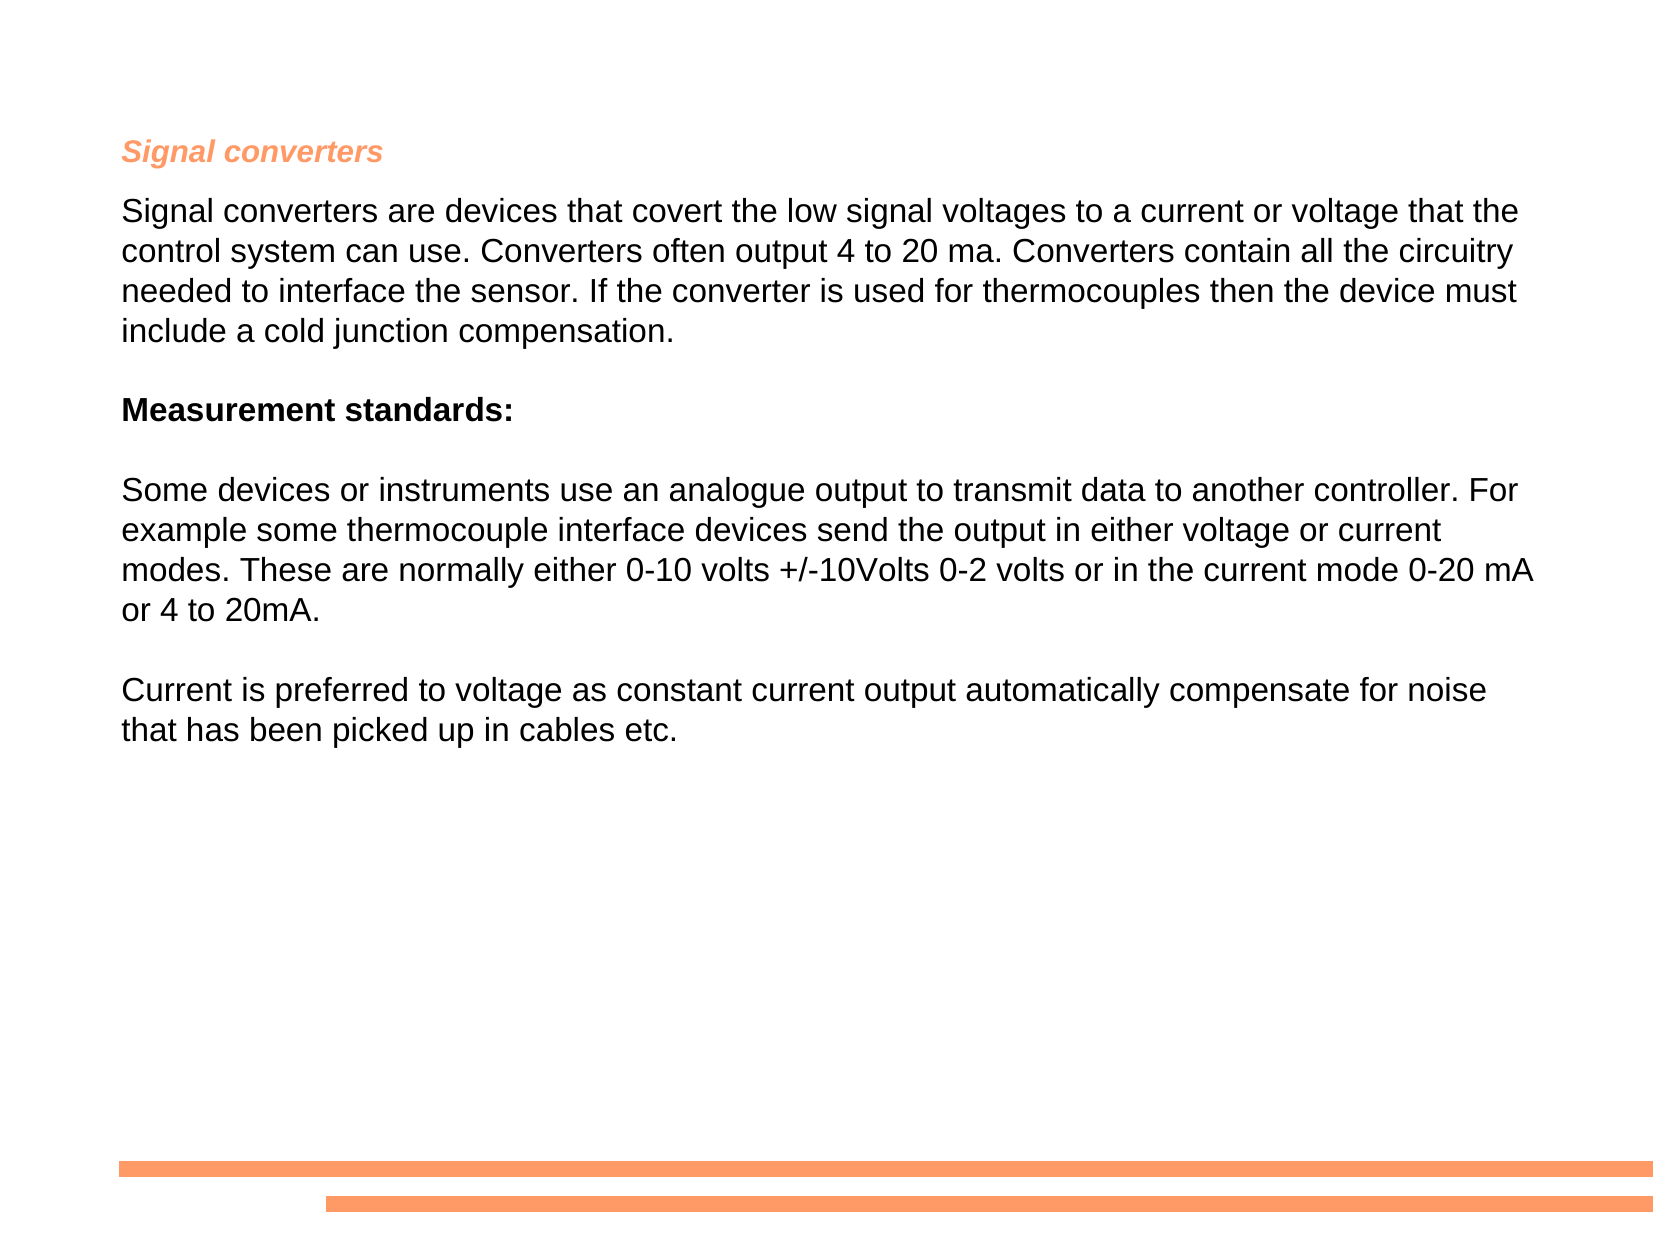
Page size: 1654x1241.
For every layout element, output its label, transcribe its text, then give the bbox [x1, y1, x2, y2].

title Signal converters [121, 130, 1534, 169]
list Signal converters are devices that covert the low signal voltages to a current or voltage that the control system can use. Converters often output 4 to 20 ma. Converters contain all the circuitry needed to interface the sensor. If the converter is used for thermocouples then the device must include a cold junction compensation. Measurement standards: Some devices or instruments use an analogue output to transmit data to another controller. For example some thermocouple interface devices send the output in either voltage or current modes. These are normally either 0-10 volts +/-10Volts 0-2 volts or in the current mode 0-20 mA or 4 to 20mA. Current is preferred to voltage as constant current output automatically compensate for noise that has been picked up in cables etc. [121, 188, 1551, 1188]
